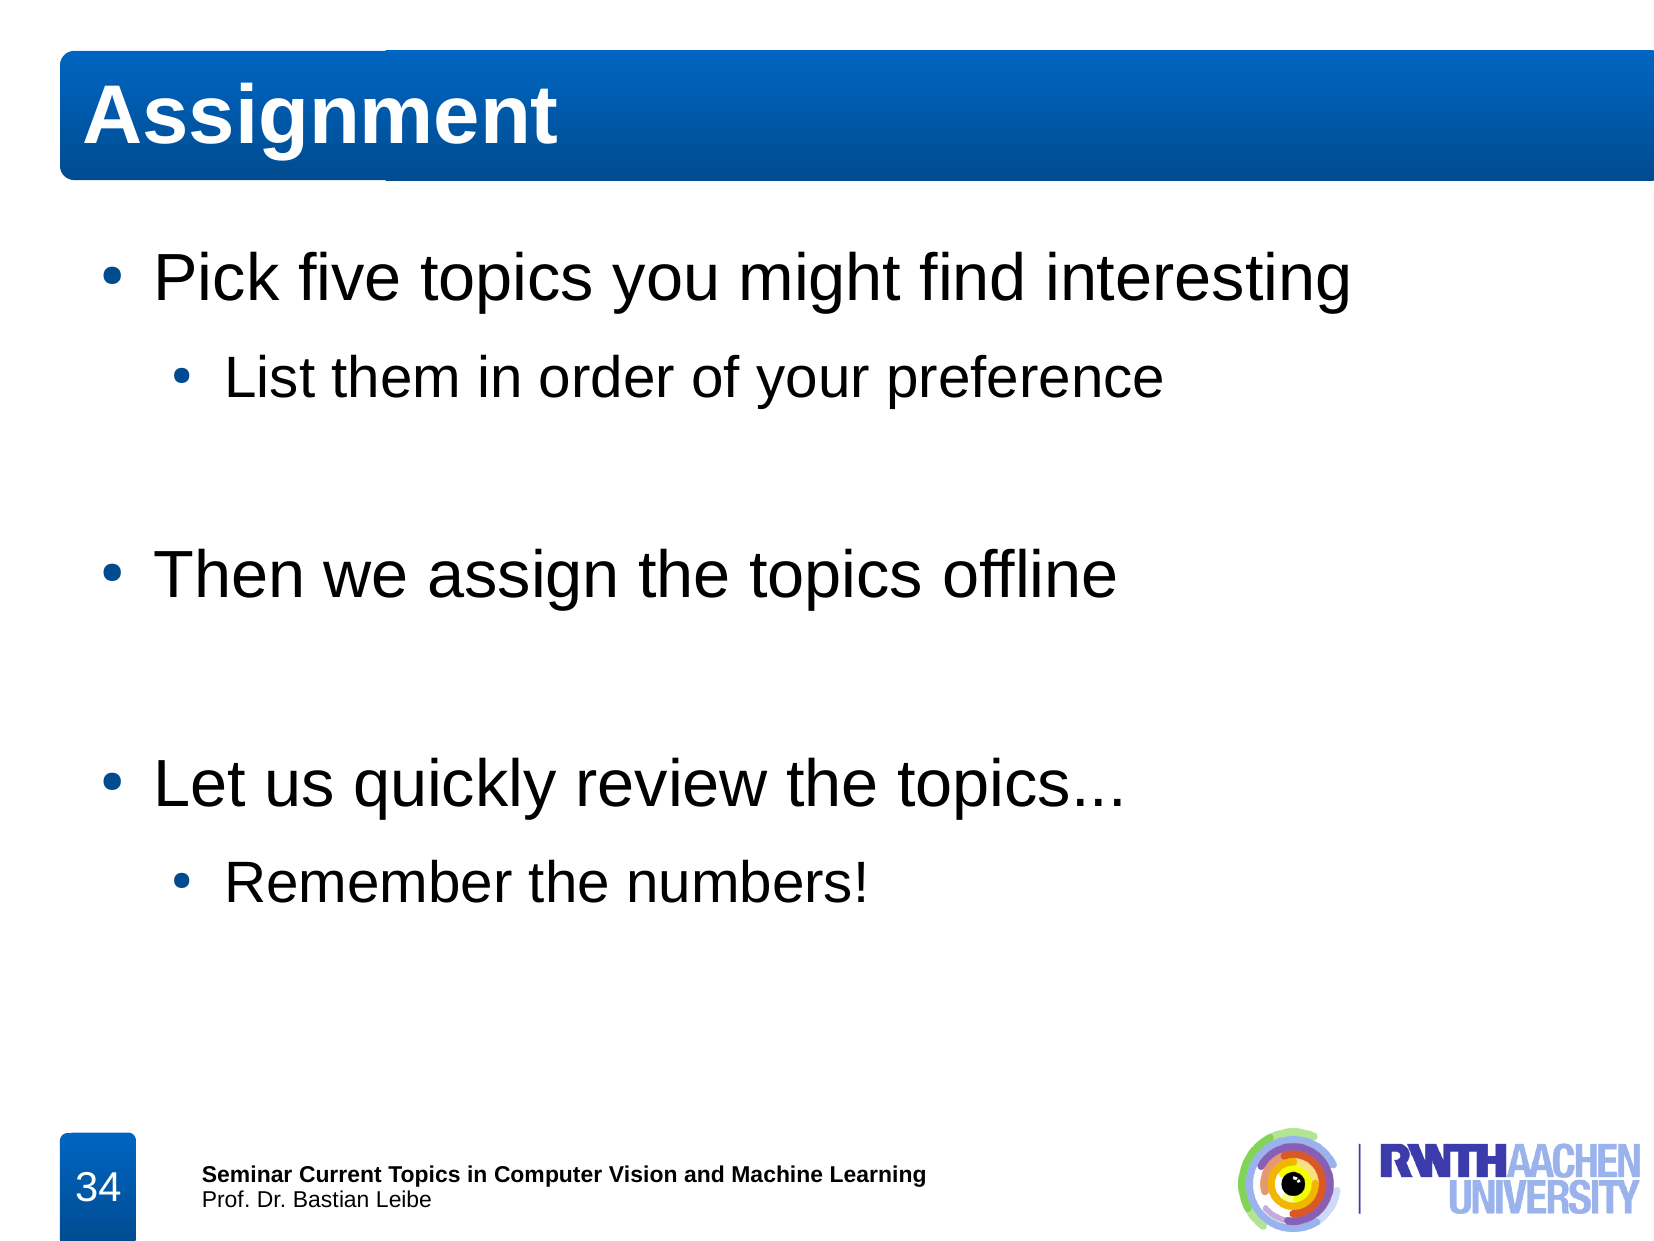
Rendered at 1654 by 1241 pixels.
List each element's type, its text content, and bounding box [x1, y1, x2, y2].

list Pick five topics you might find interesting List them in order of your preference Then we assign the topics offline Let us quickly review the topics... Remember the numbers! [82, 240, 1538, 1066]
title Assignment [82, 61, 1571, 168]
picture [1238, 1128, 1640, 1232]
